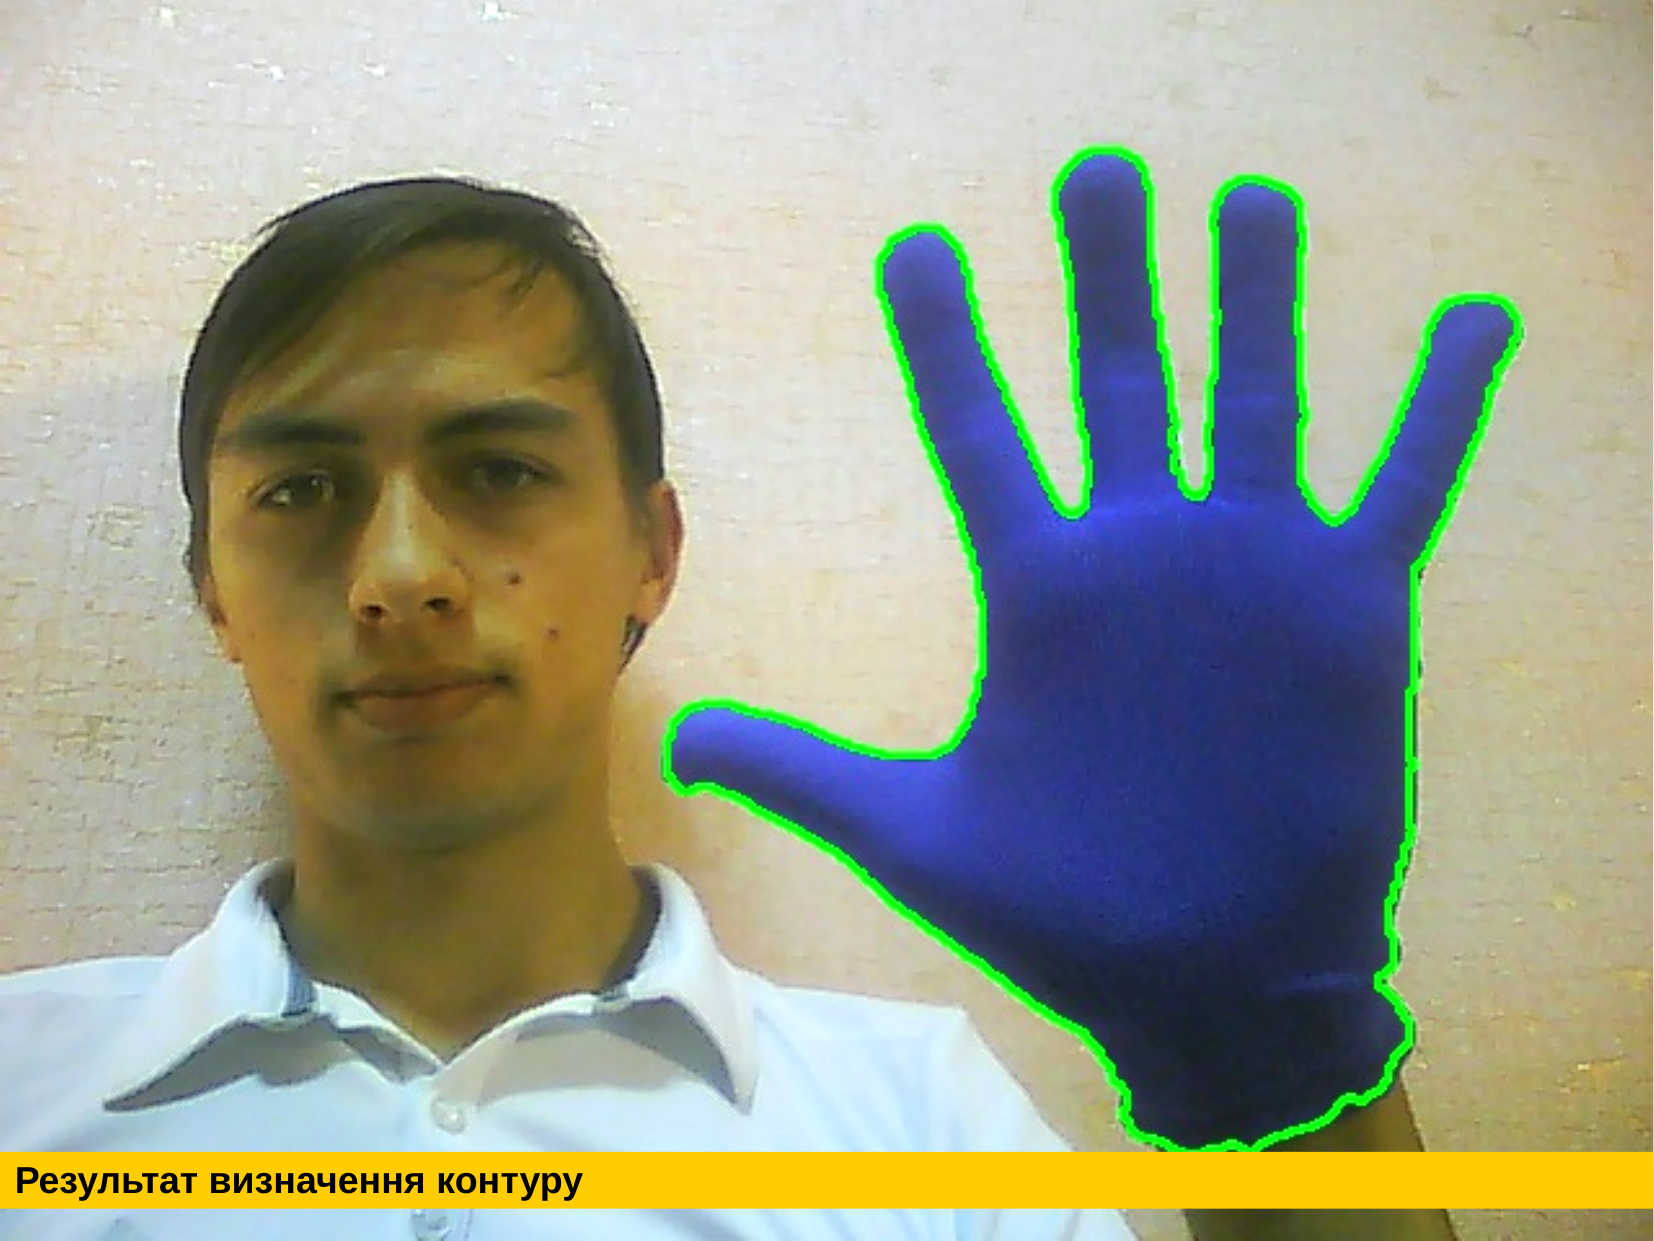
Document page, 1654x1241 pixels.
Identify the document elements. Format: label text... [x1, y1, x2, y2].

picture [0, 0, 1654, 1151]
picture [0, 1209, 1654, 1241]
text_box Результат визначення контуру [0, 1151, 1654, 1209]
